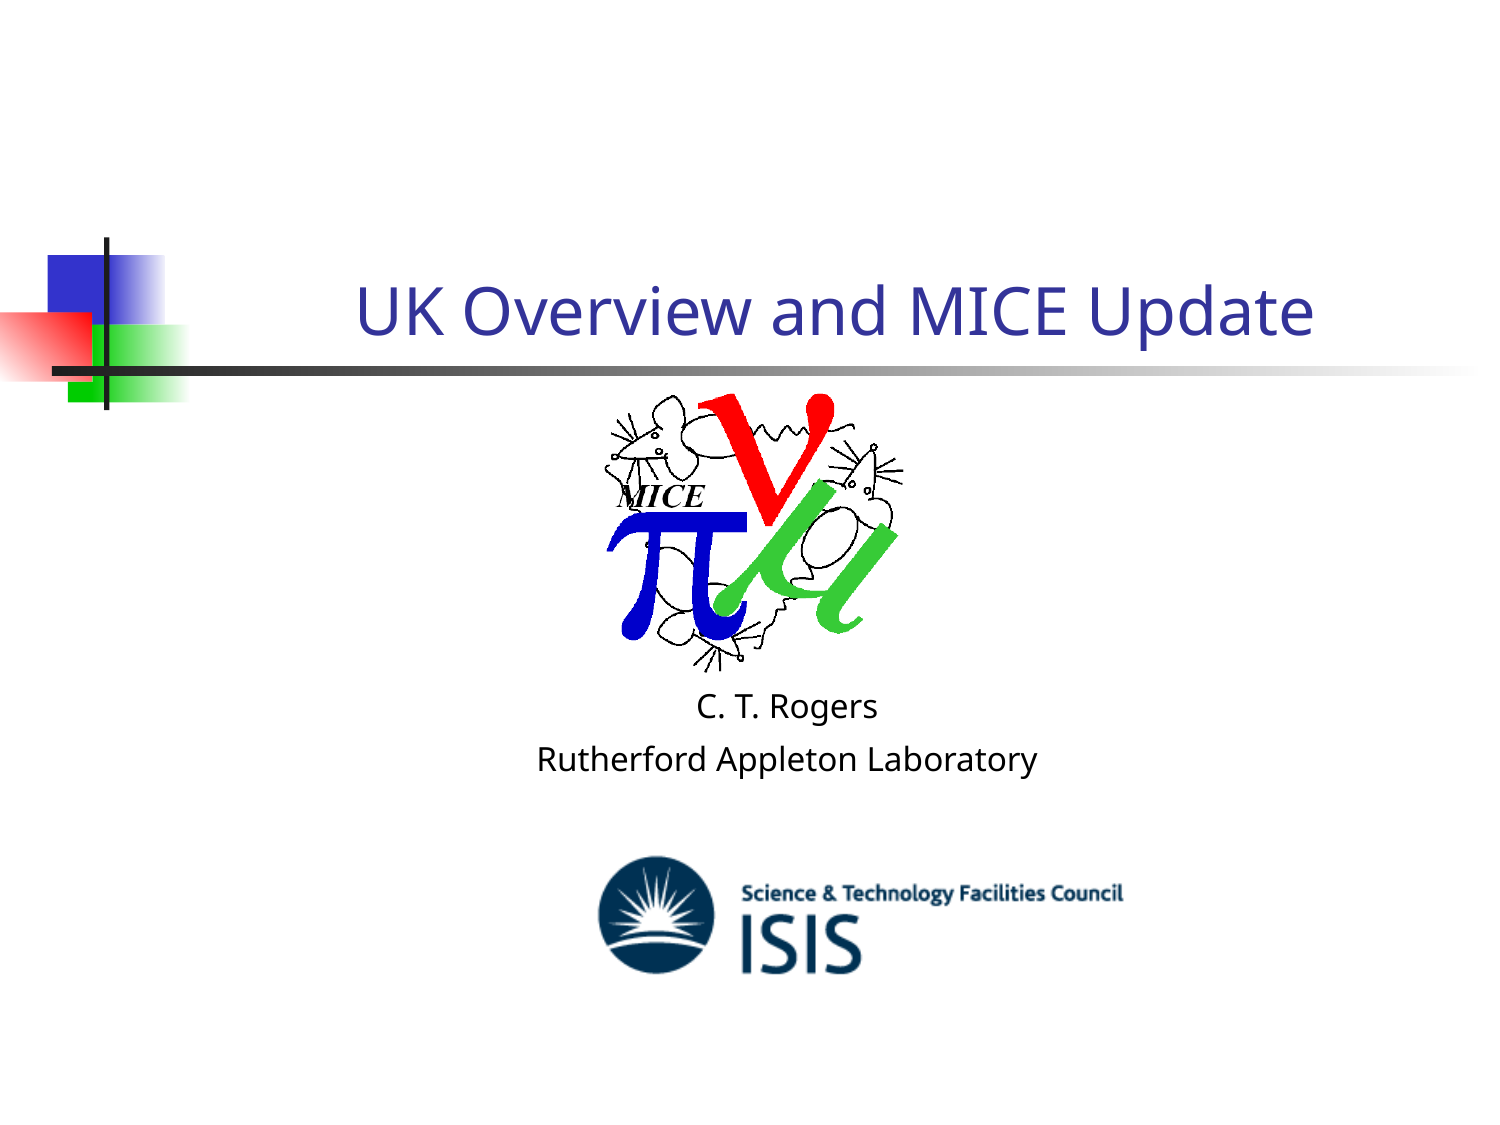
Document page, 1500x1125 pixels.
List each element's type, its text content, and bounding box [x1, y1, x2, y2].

title UK Overview and MICE Update [198, 113, 1474, 363]
subtitle C. T. Rogers Rutherford Appleton Laboratory [225, 674, 1276, 925]
picture [575, 376, 930, 674]
picture [574, 835, 1380, 997]
